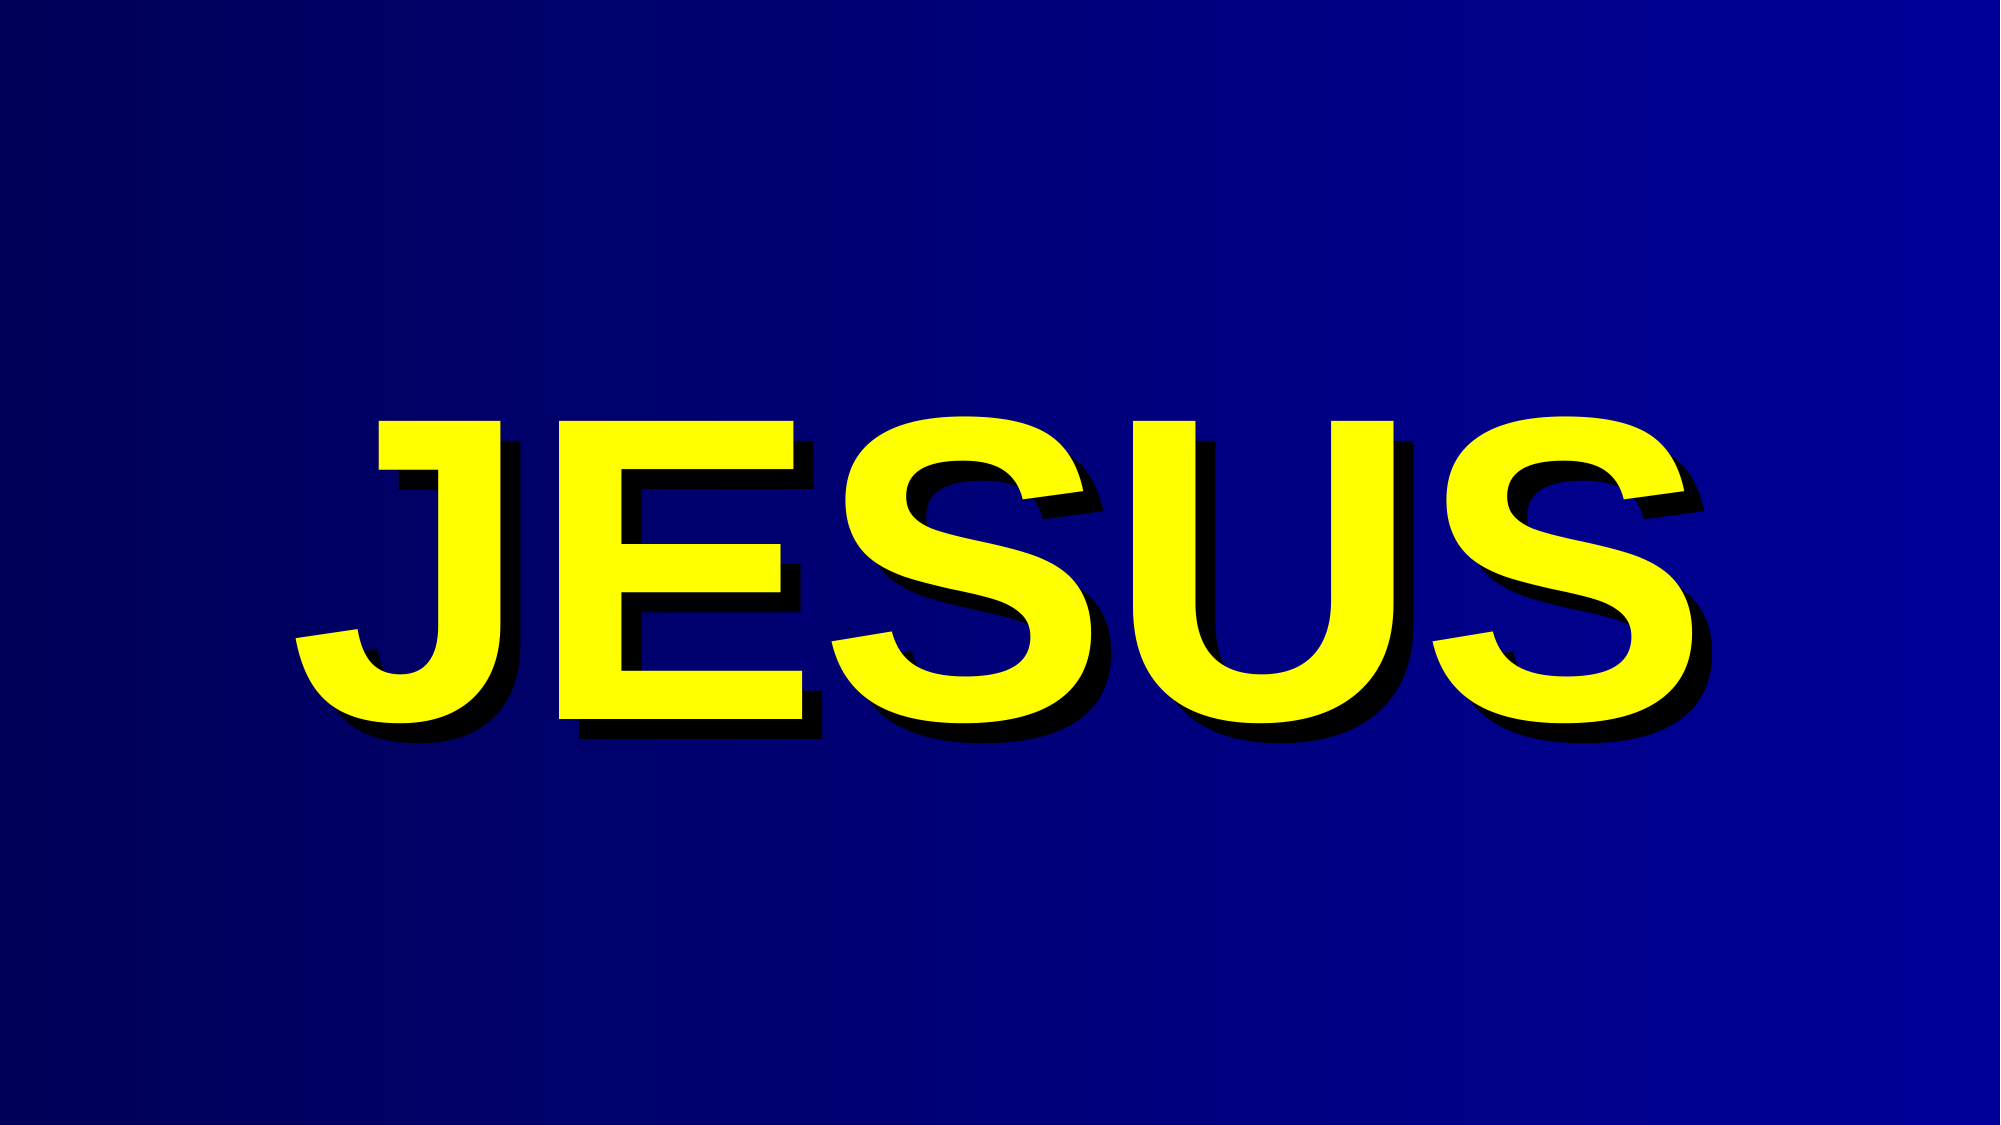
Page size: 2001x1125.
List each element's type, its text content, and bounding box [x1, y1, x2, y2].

title JESUS [249, 278, 1750, 847]
